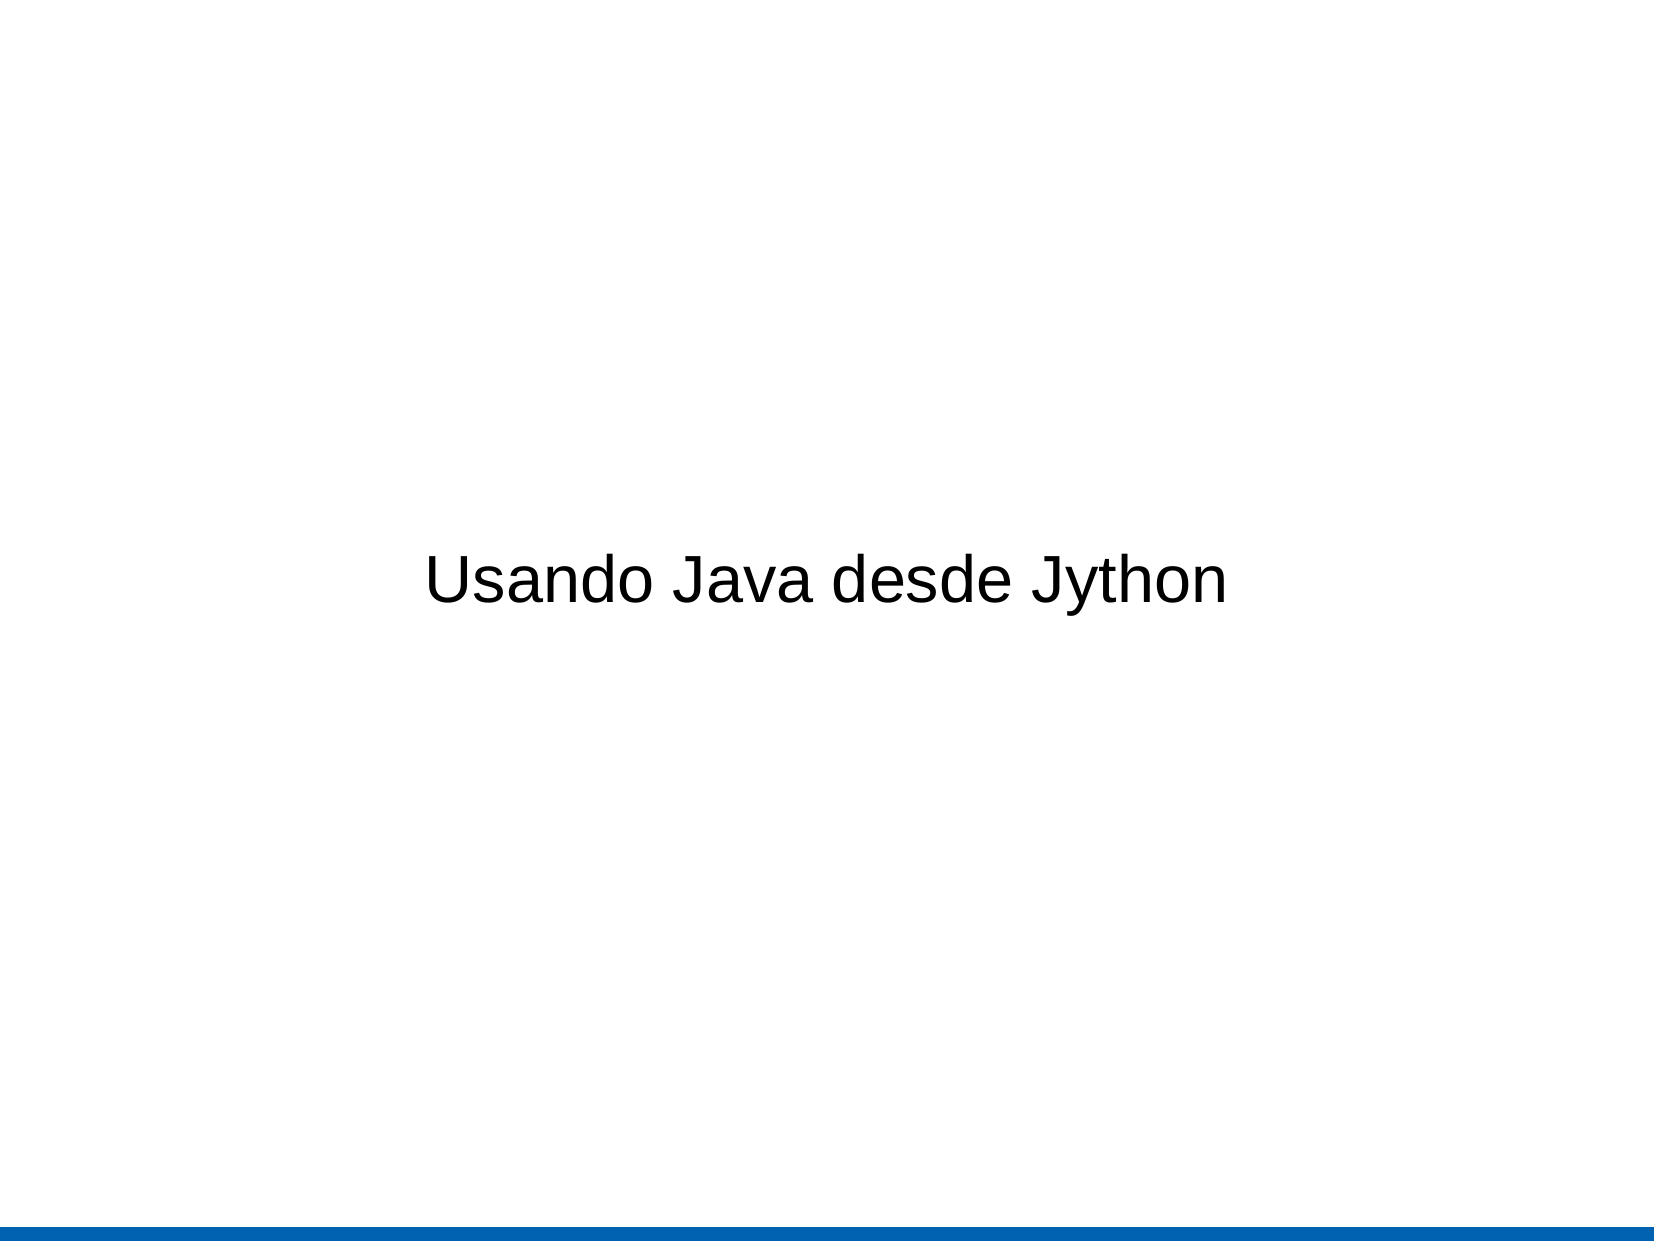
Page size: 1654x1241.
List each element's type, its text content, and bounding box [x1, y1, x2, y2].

subtitle Usando Java desde Jython [82, 49, 1571, 1109]
